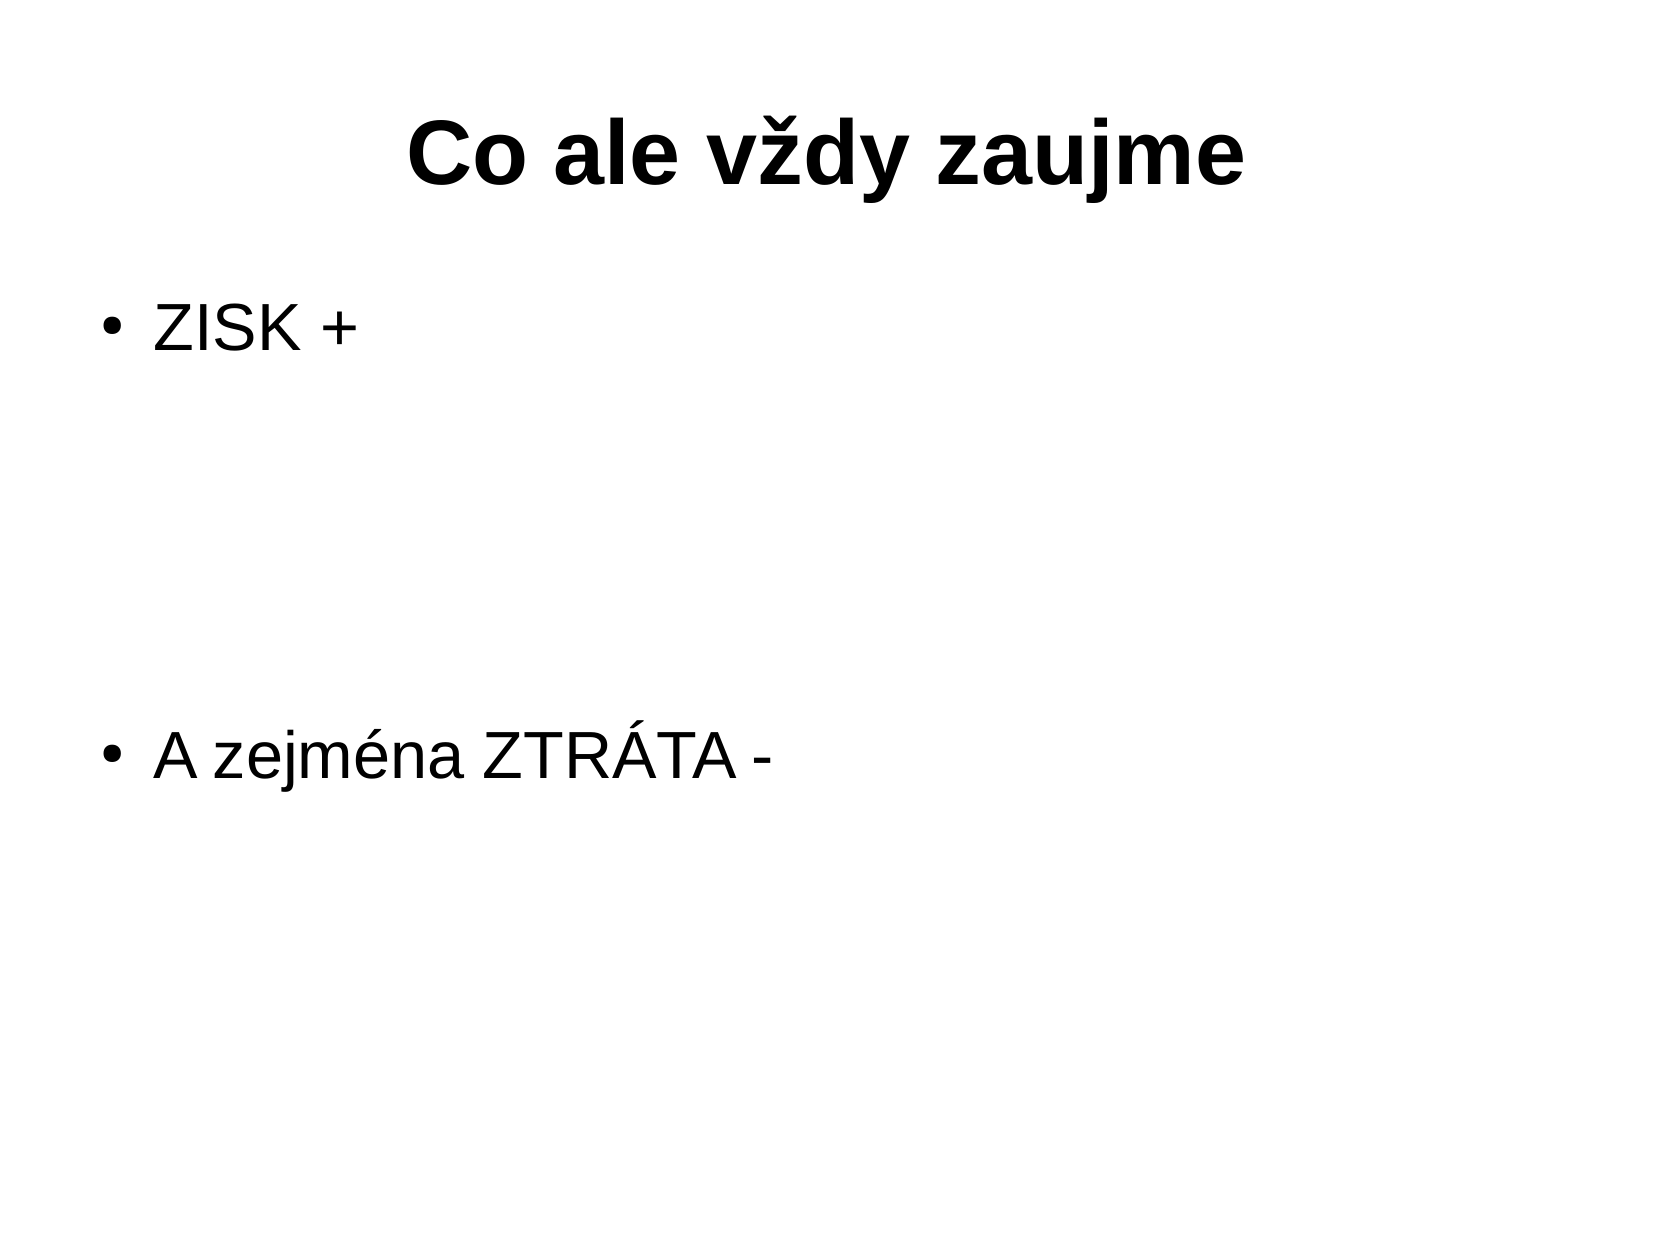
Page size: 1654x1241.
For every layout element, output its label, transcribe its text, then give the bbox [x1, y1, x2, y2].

list A zejména ZTRÁTA - [82, 717, 1571, 1109]
title Co ale vždy zaujme [82, 49, 1571, 257]
list ZISK + [82, 290, 1571, 681]
